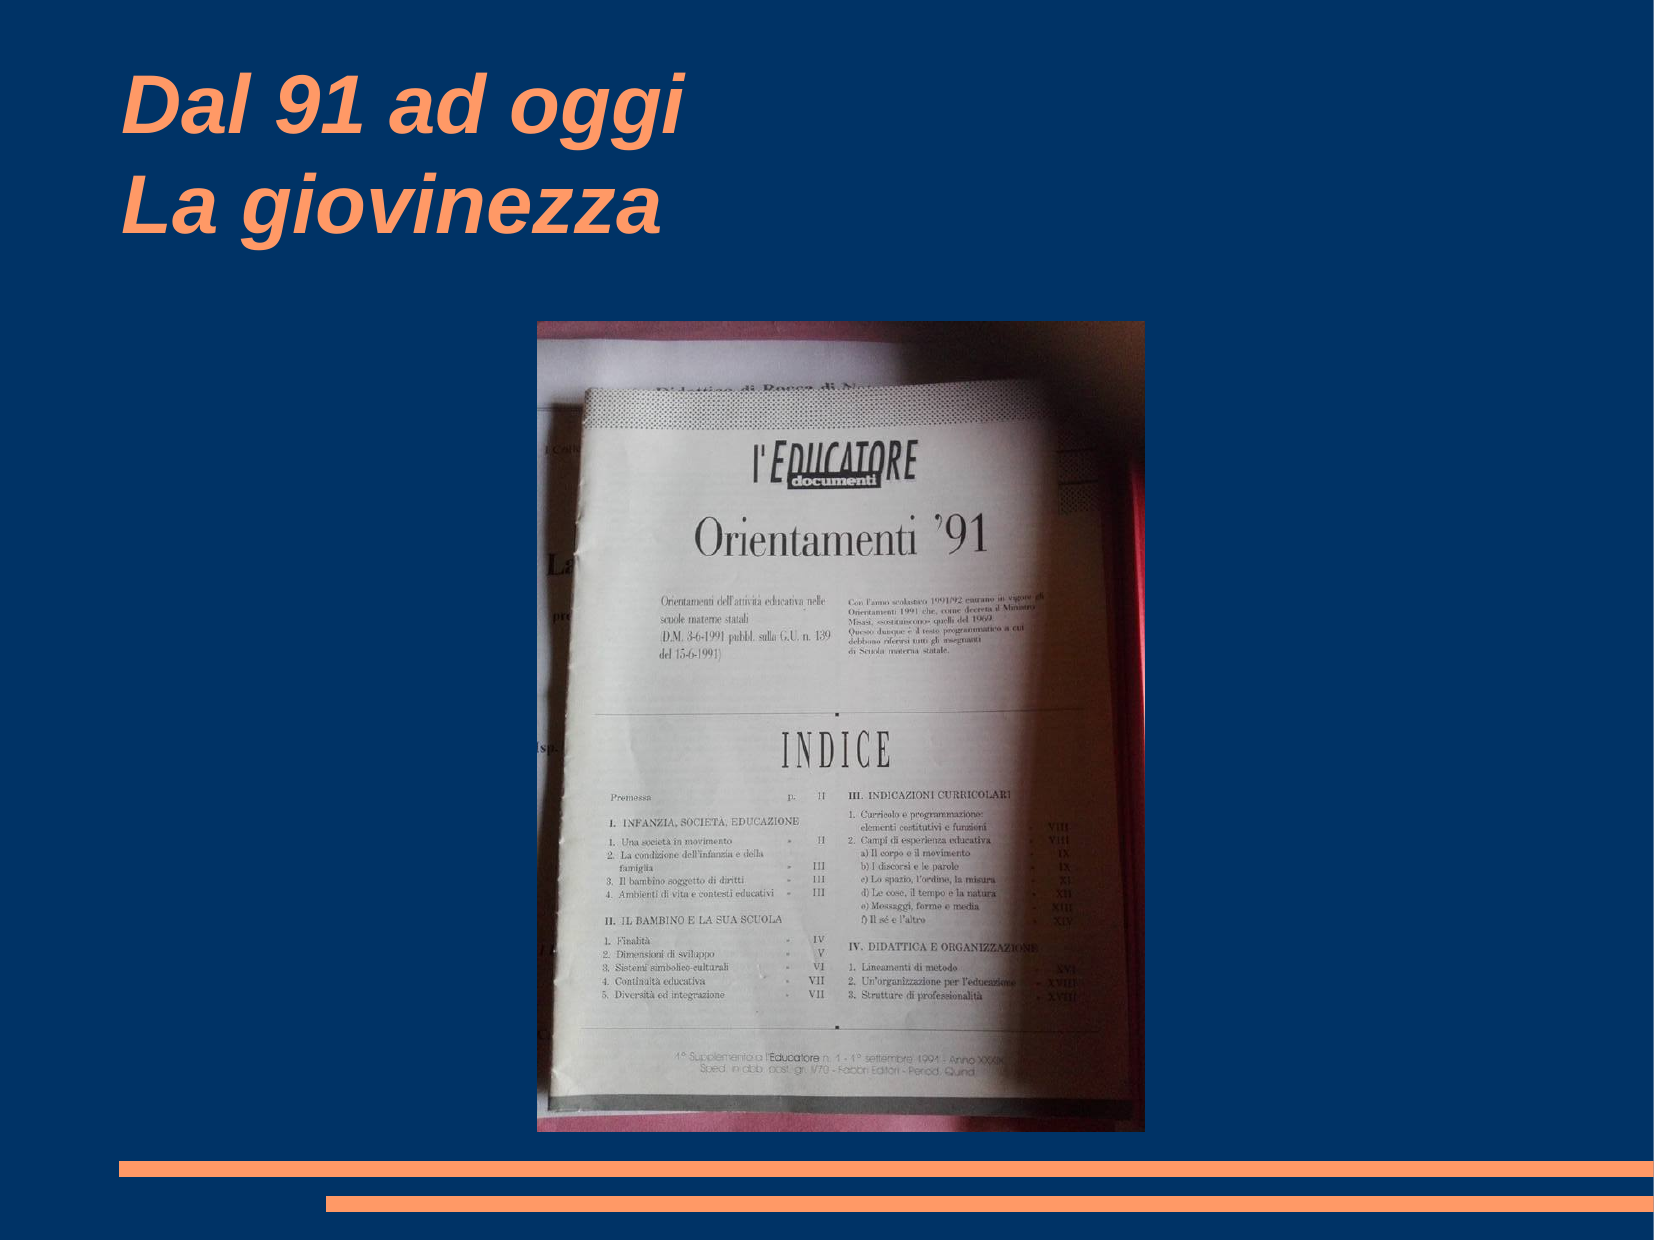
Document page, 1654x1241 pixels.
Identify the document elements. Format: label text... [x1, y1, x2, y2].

title Dal 91 ad oggi La giovinezza [121, 46, 1534, 254]
picture [537, 322, 1145, 1132]
